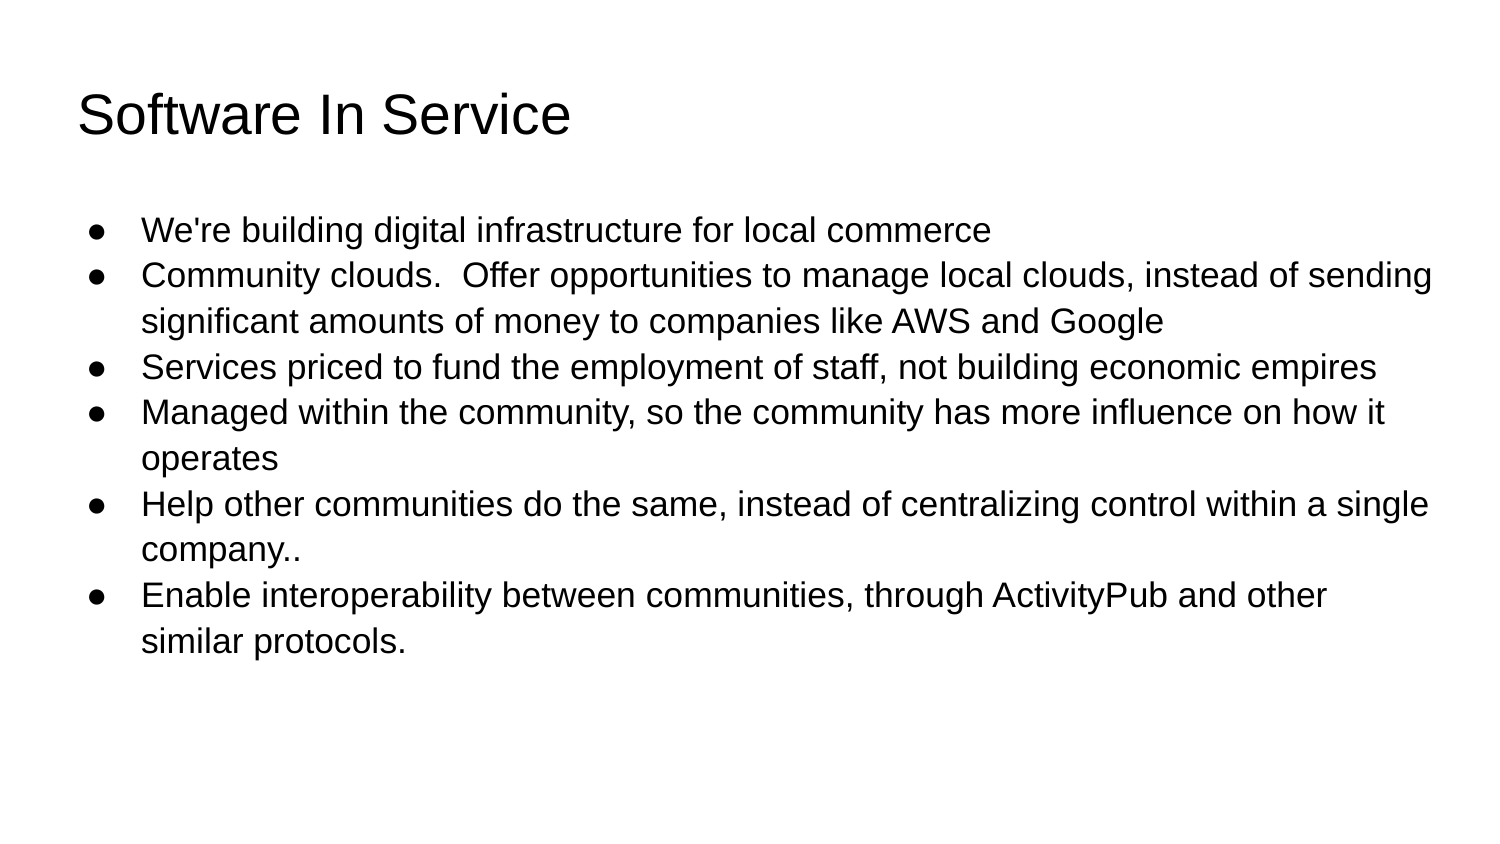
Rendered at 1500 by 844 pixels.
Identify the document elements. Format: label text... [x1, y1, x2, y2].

list We're building digital infrastructure for local commerce Community clouds. Offer opportunities to manage local clouds, instead of sending significant amounts of money to companies like AWS and Google Services priced to fund the employment of staff, not building economic empires Managed within the community, so the community has more influence on how it operates Help other communities do the same, instead of centralizing control within a single company.. Enable interoperability between communities, through ActivityPub and other similar protocols. [51, 189, 1449, 750]
title Software In Service [62, 68, 1461, 163]
